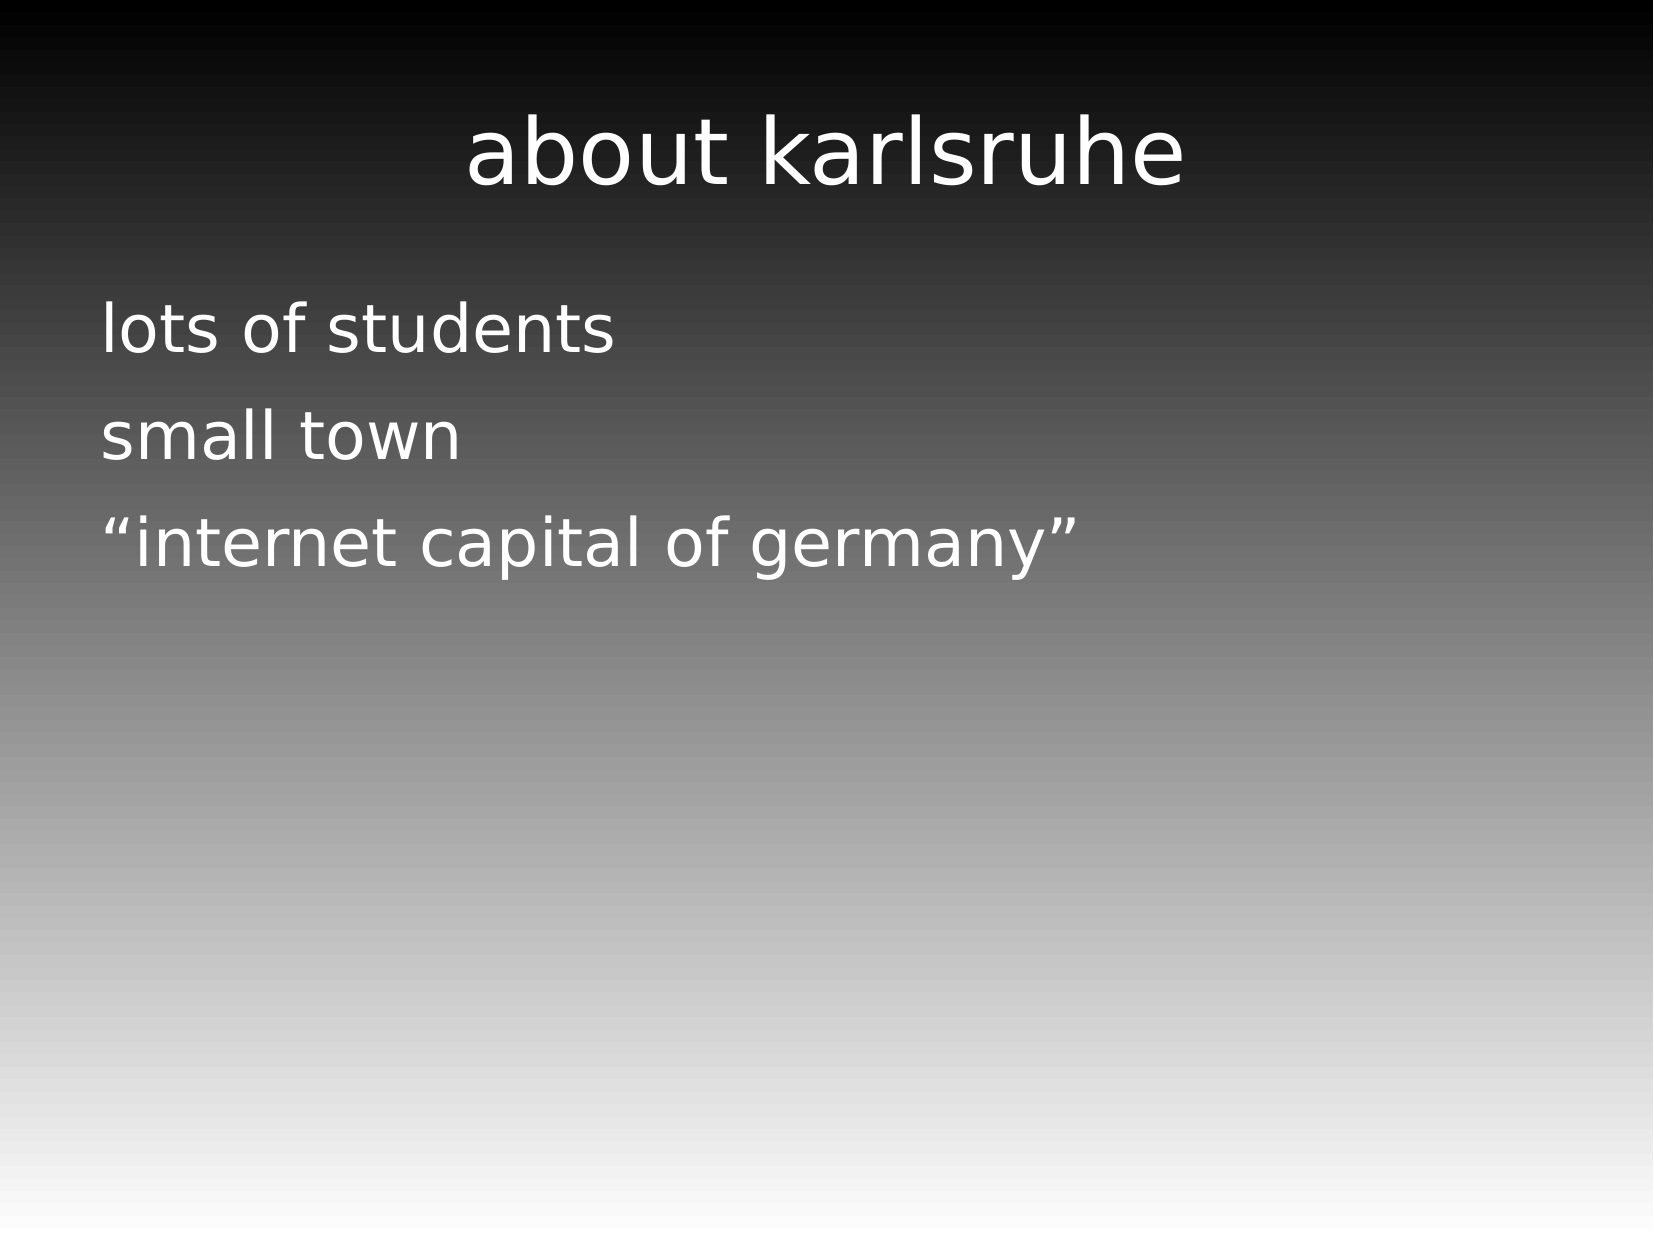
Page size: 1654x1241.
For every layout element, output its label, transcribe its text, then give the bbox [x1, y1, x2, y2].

list lots of students small town “internet capital of germany” [82, 290, 1571, 1095]
title about karlsruhe [82, 56, 1571, 250]
